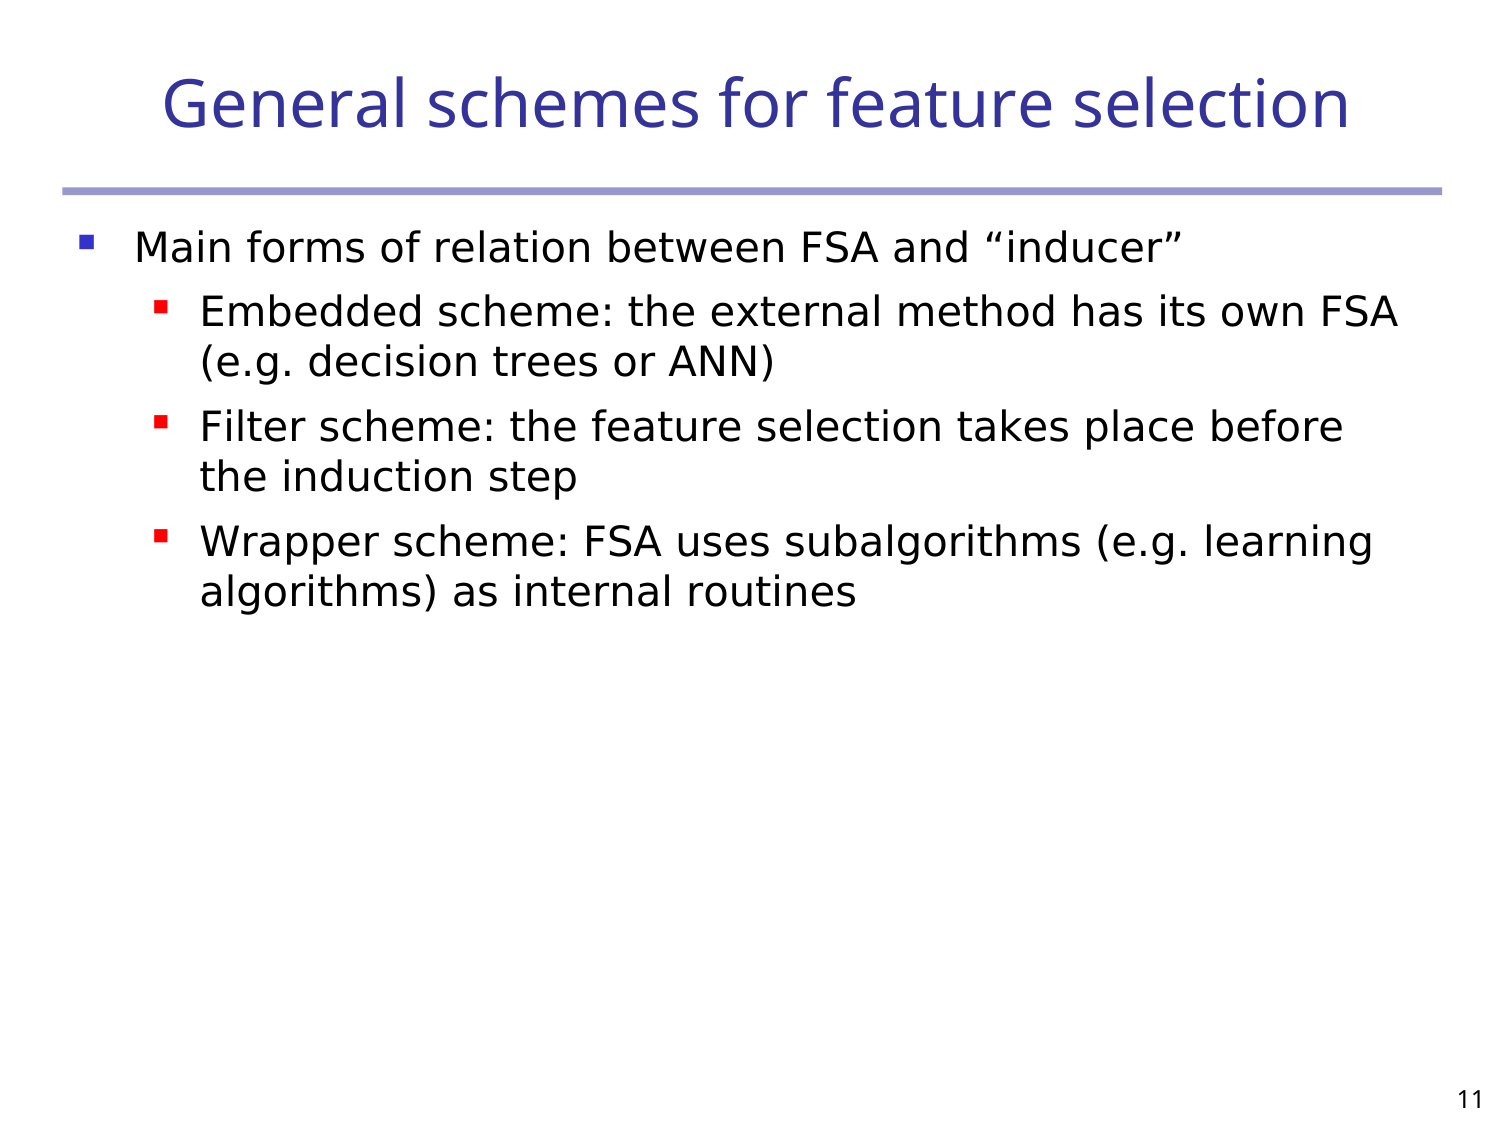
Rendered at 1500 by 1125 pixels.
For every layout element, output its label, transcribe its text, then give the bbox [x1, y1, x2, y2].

list Main forms of relation between FSA and “inducer” Embedded scheme: the external method has its own FSA (e.g. decision trees or ANN) Filter scheme: the feature selection takes place before the induction step Wrapper scheme: FSA uses subalgorithms (e.g. learning algorithms) as internal routines [62, 148, 1426, 999]
text_box <number> [1187, 1050, 1500, 1125]
title General schemes for feature selection [60, 32, 1456, 170]
